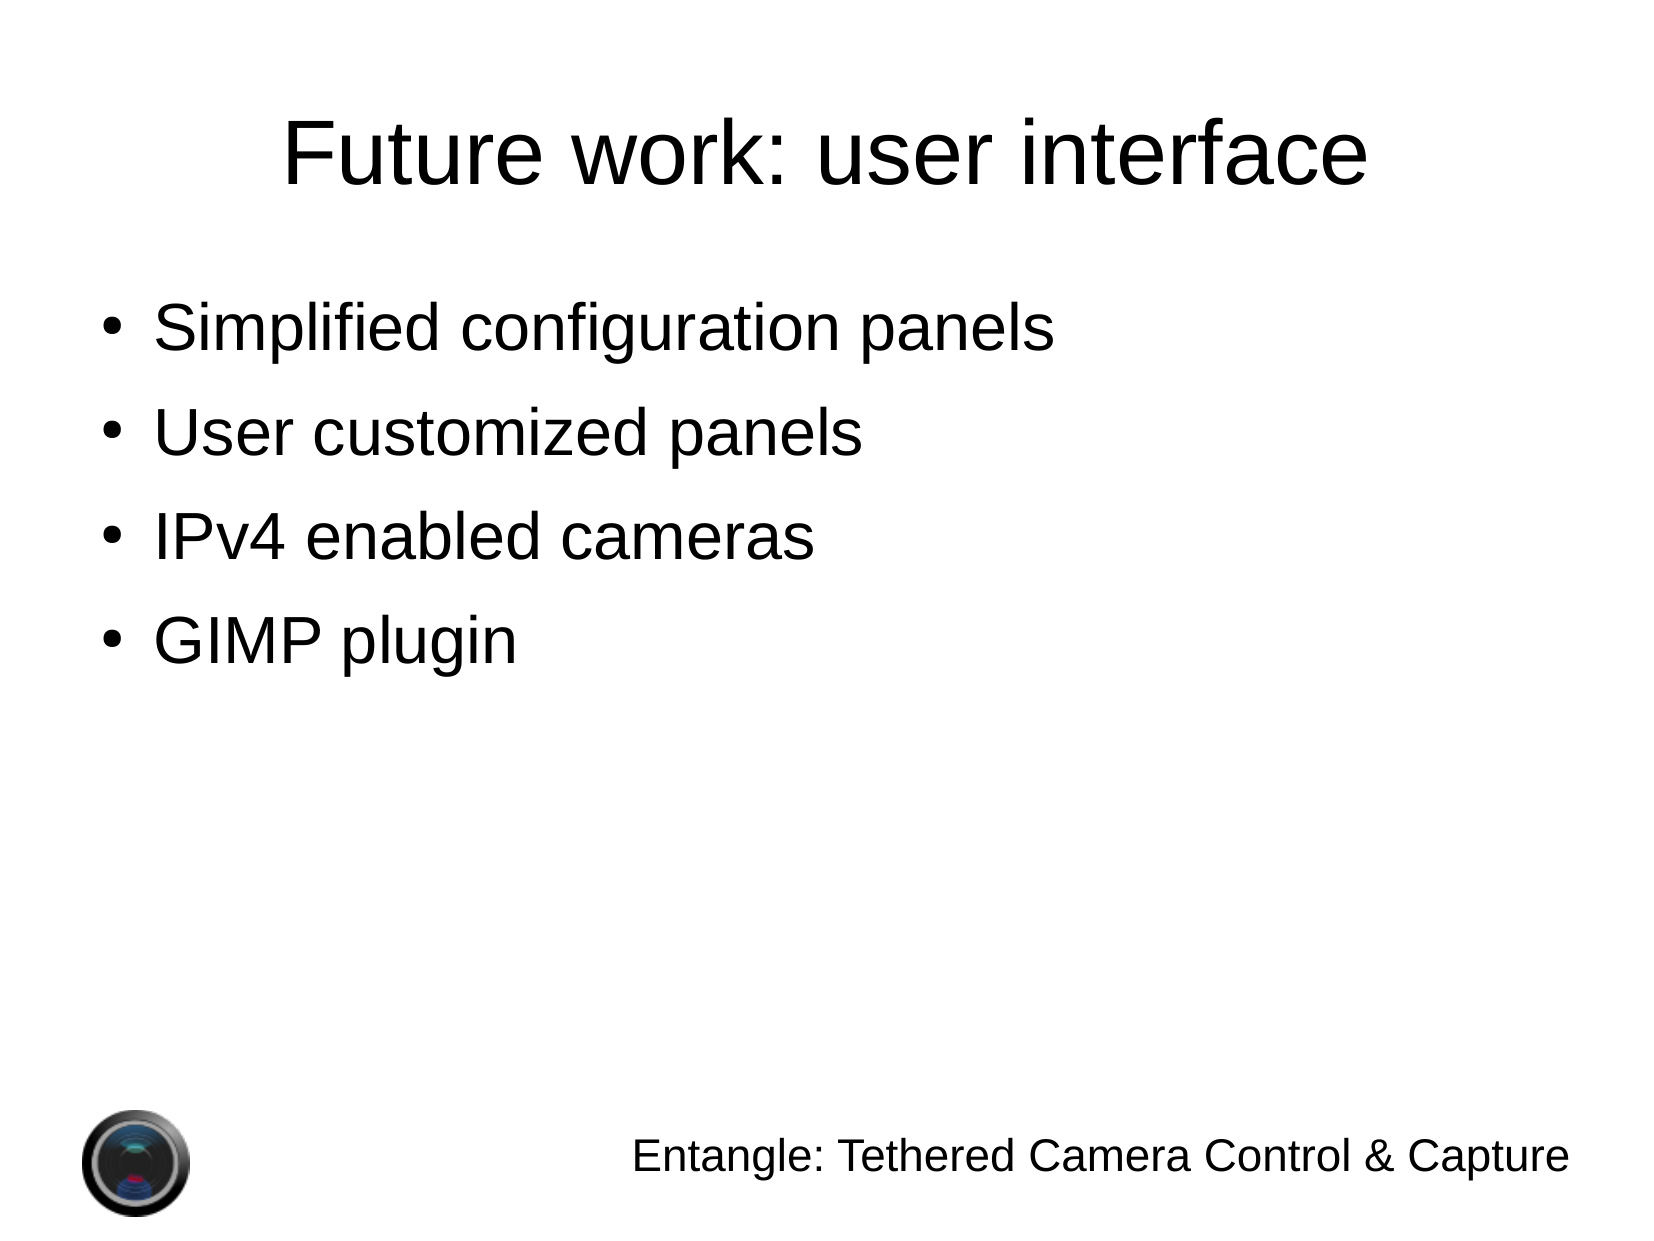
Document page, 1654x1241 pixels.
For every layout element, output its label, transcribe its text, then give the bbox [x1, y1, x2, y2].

title Future work: user interface [82, 49, 1571, 257]
list Simplified configuration panels User customized panels IPv4 enabled cameras GIMP plugin [82, 290, 1571, 1010]
picture [82, 1110, 190, 1217]
